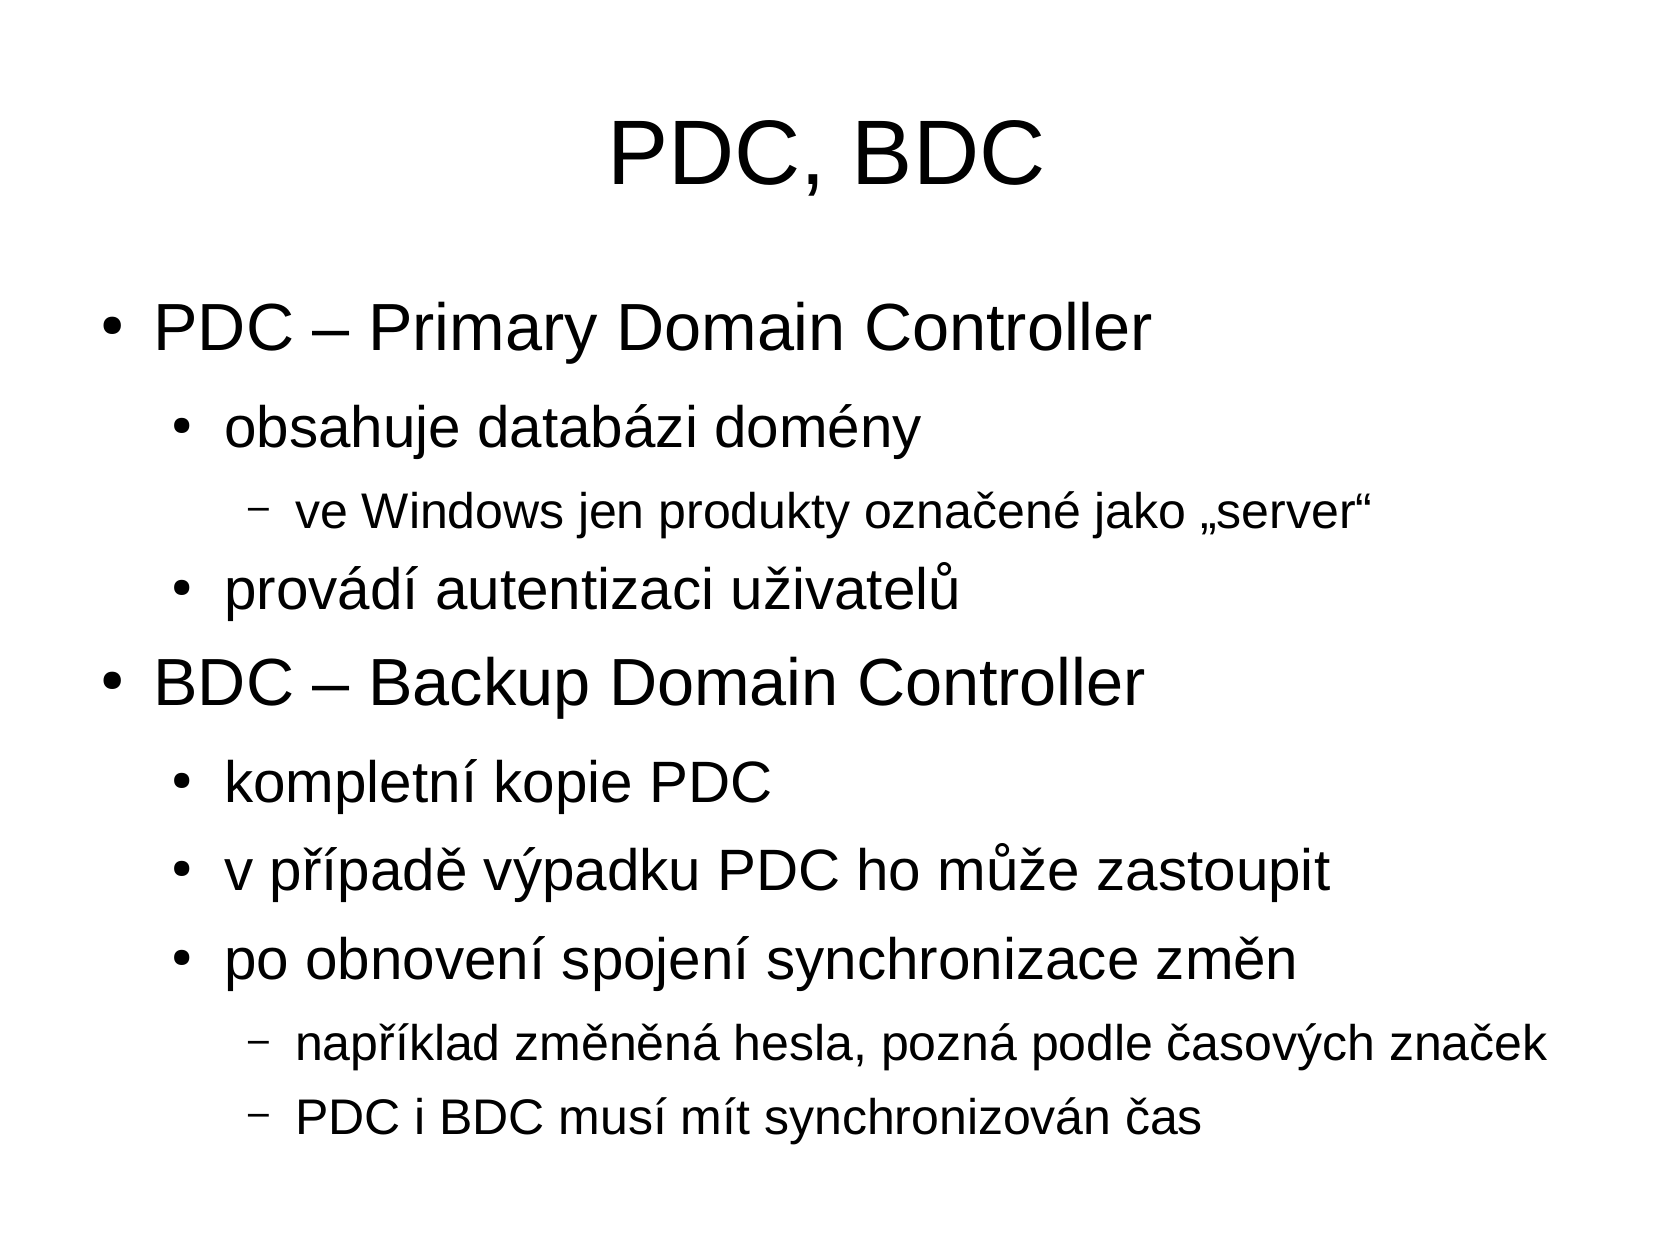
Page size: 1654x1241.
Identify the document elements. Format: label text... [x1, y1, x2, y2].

list PDC – Primary Domain Controller obsahuje databázi domény ve Windows jen produkty označené jako „server“ provádí autentizaci uživatelů BDC – Backup Domain Controller kompletní kopie PDC v případě výpadku PDC ho může zastoupit po obnovení spojení synchronizace změn například změněná hesla, pozná podle časových značek PDC i BDC musí mít synchronizován čas [82, 290, 1571, 1145]
title PDC, BDC [82, 49, 1571, 257]
